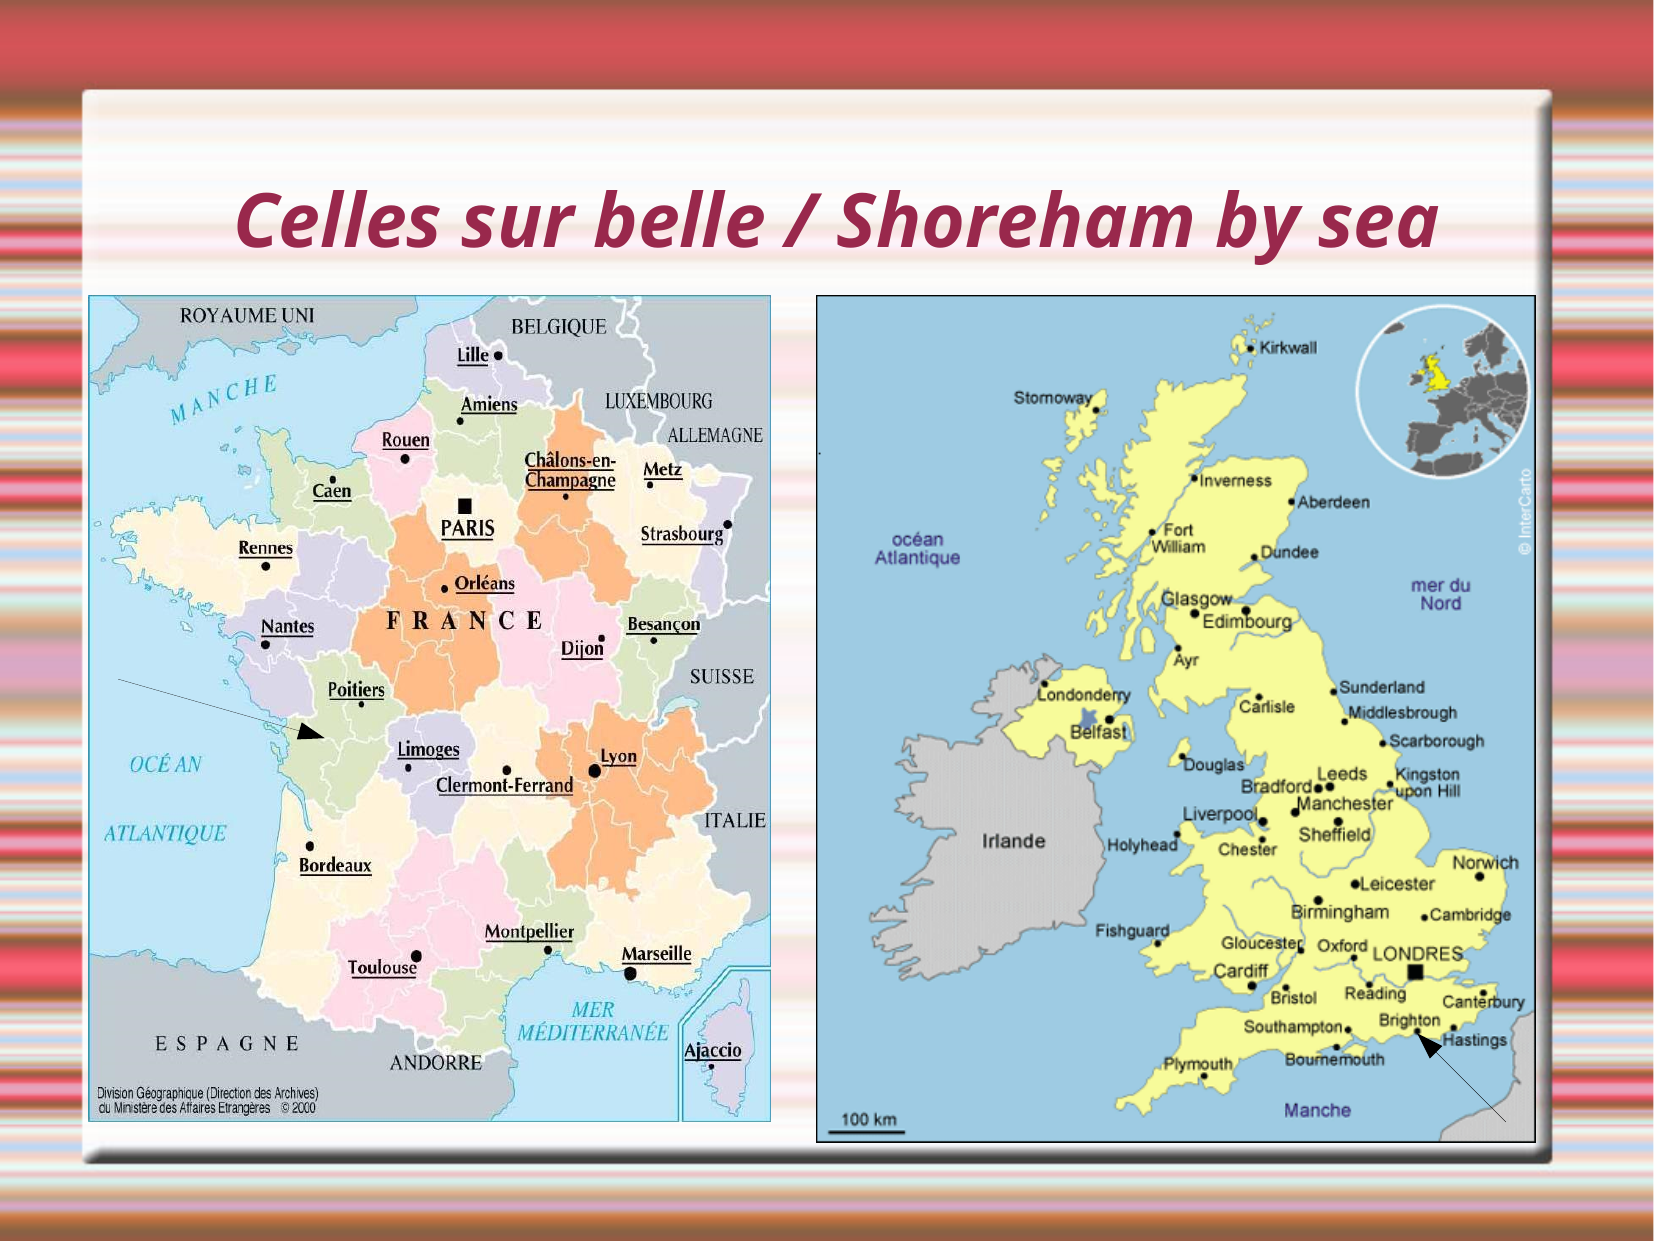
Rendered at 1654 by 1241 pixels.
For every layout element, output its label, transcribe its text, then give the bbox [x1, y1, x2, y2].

picture [0, 0, 1654, 1241]
title Celles sur belle / Shoreham by sea [121, 114, 1534, 322]
